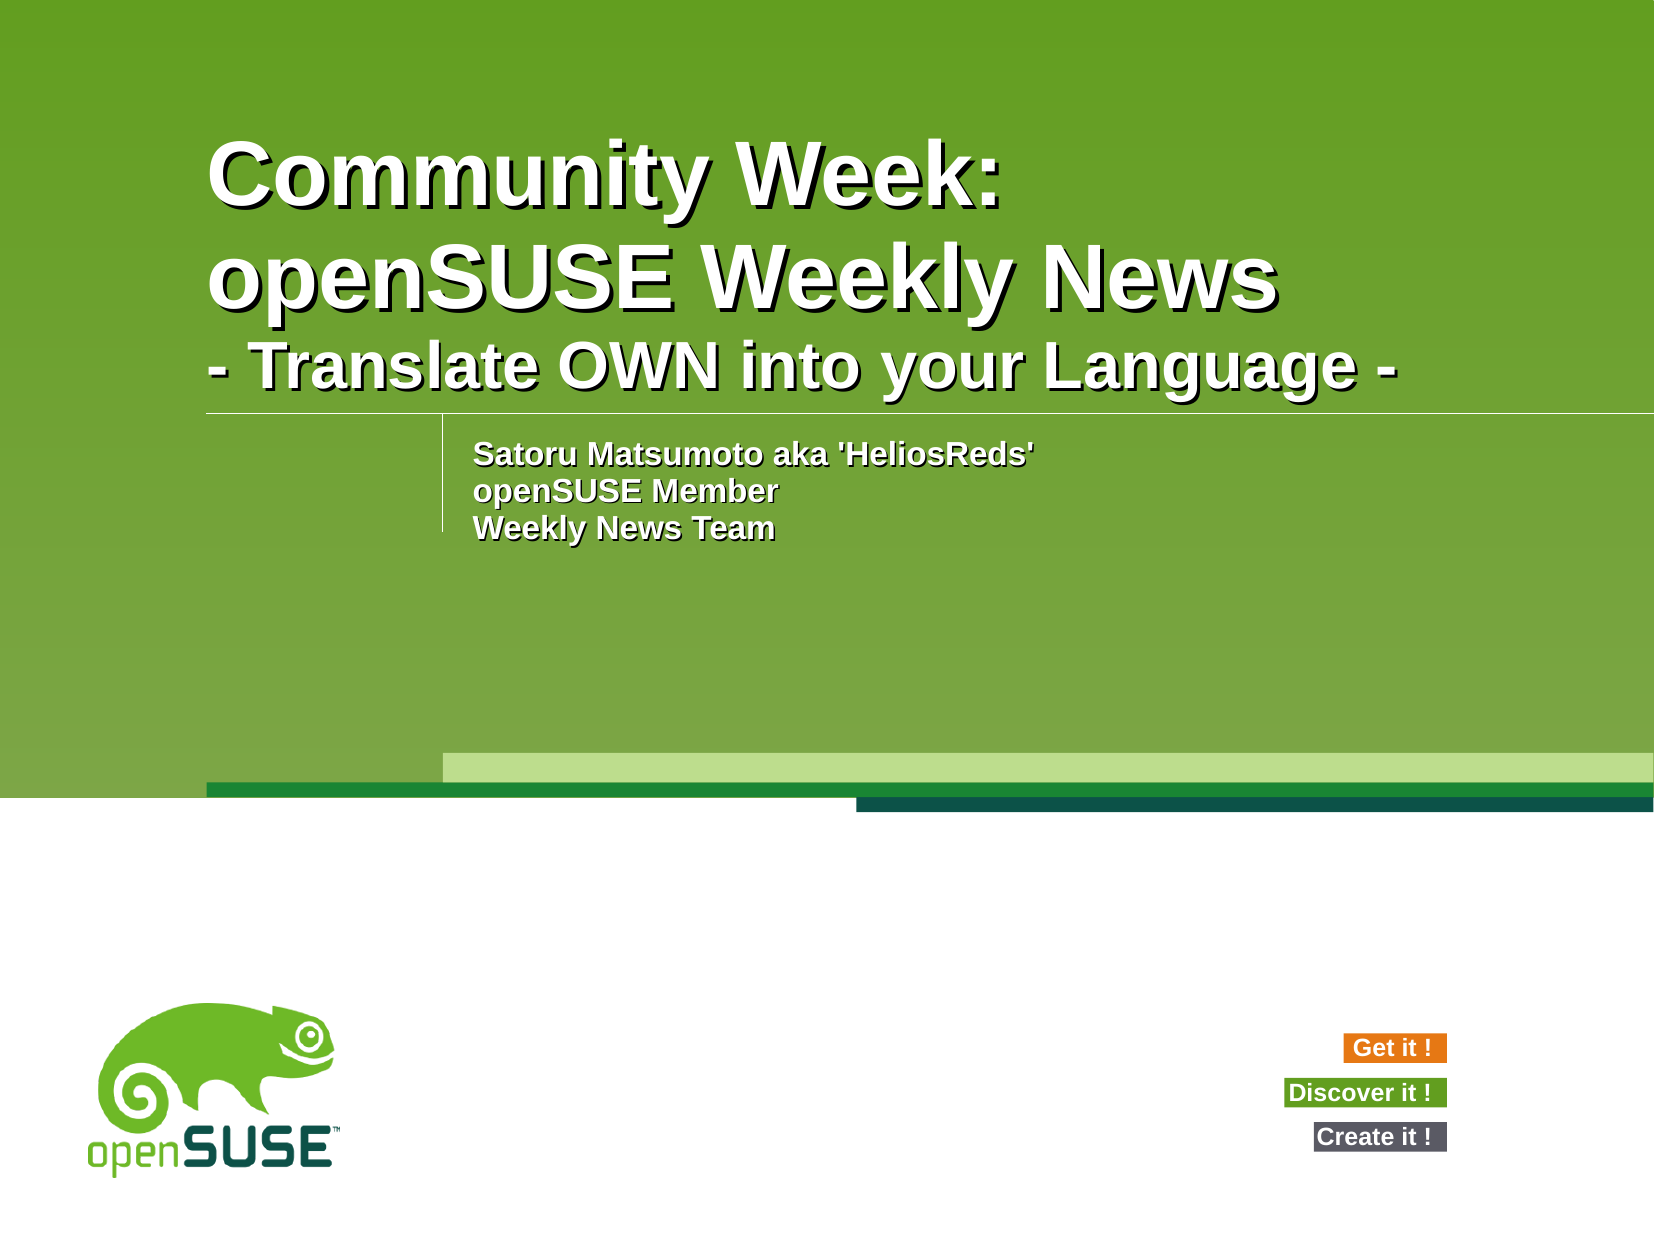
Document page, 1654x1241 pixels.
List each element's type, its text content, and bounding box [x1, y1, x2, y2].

picture [88, 1003, 340, 1178]
text_box Discover it ! [1284, 1077, 1447, 1108]
text_box [0, 0, 1654, 813]
text_box Create it ! [1313, 1122, 1447, 1152]
text_box Satoru Matsumoto aka 'HeliosReds' openSUSE Member Weekly News Team [457, 428, 1182, 555]
text_box Get it ! [1343, 1033, 1447, 1063]
text_box Community Week: openSUSE Weekly News - Translate OWN into your Language - [191, 115, 1610, 410]
